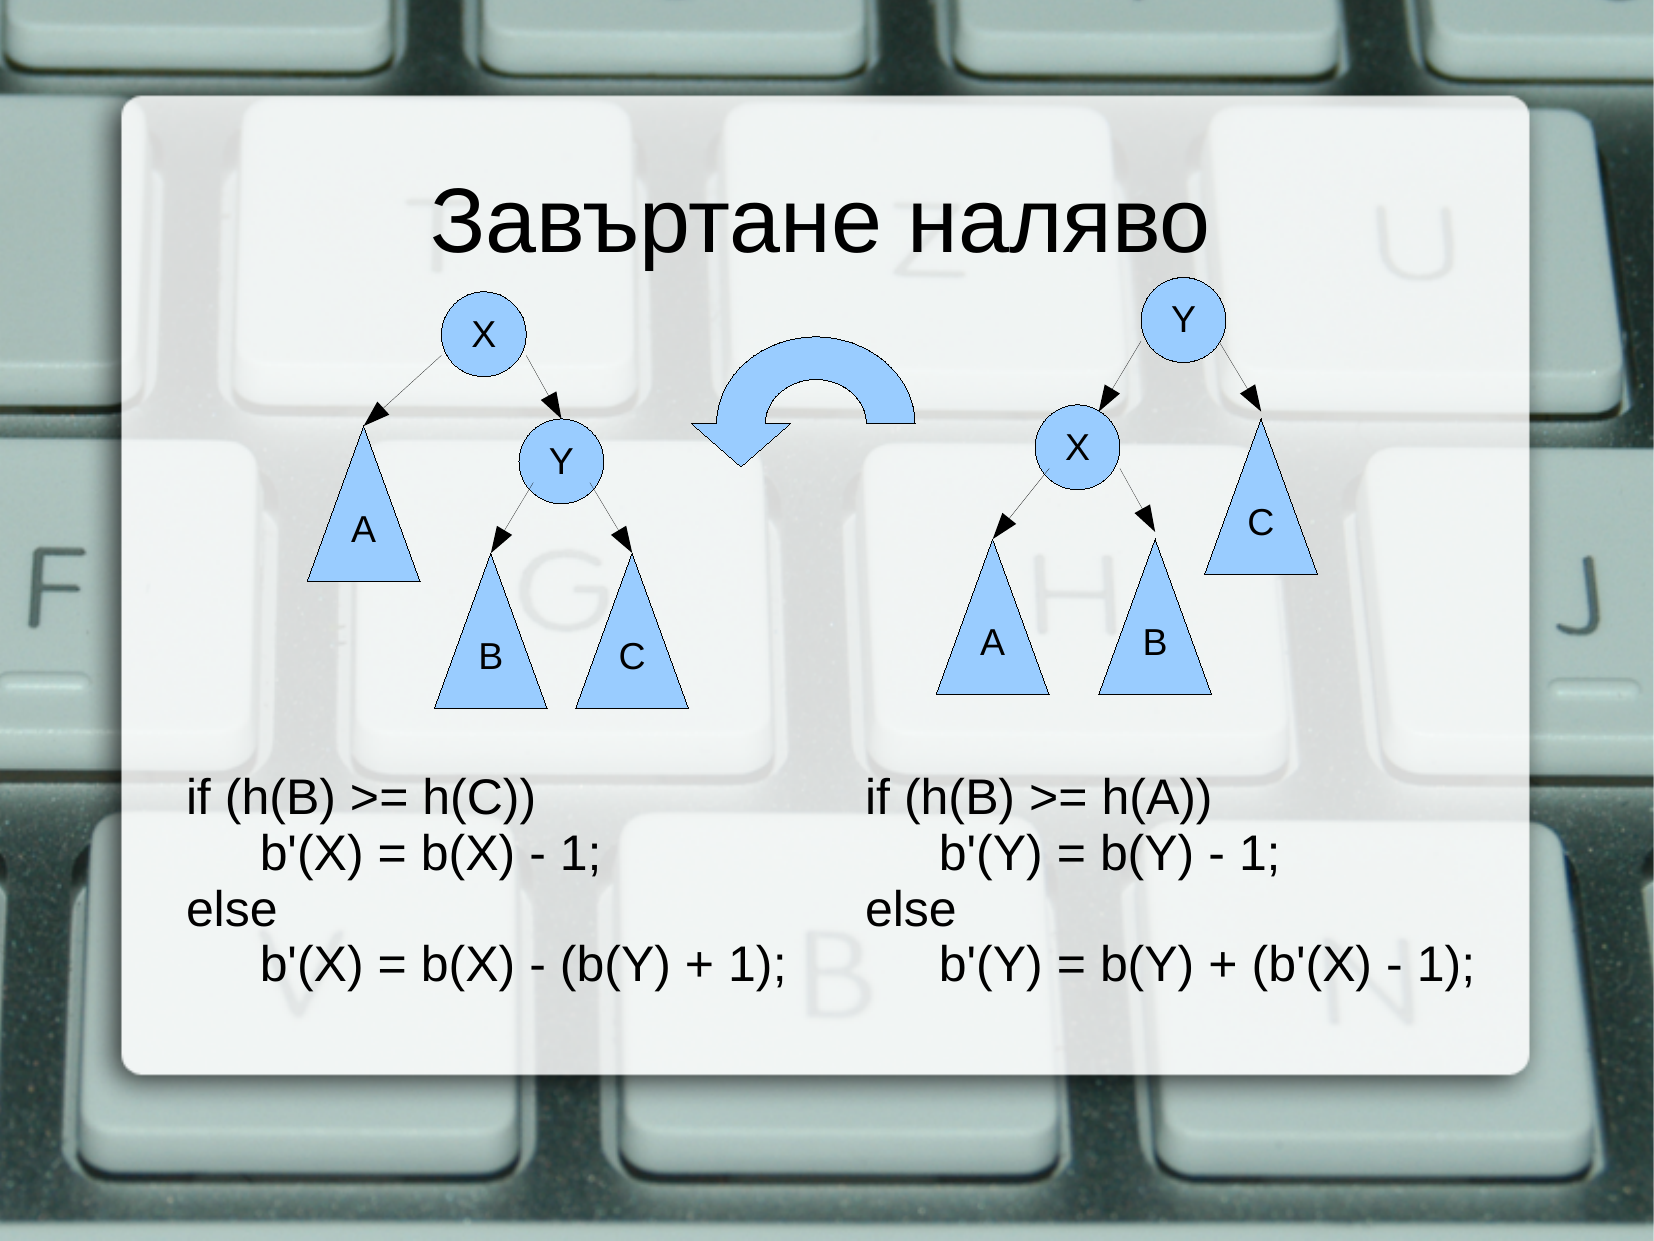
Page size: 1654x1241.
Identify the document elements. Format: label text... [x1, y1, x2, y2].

text_box Y [1141, 277, 1226, 363]
text_box [691, 336, 916, 467]
text_box C [575, 553, 689, 709]
text_box B [434, 554, 548, 709]
text_box B [1098, 538, 1212, 695]
text_box A [936, 540, 1050, 695]
title Завъртане наляво [135, 117, 1506, 325]
text_box if (h(B) >= h(C)) b'(X) = b(X) - 1; else b'(X) = b(X) - (b(Y) + 1); [171, 762, 821, 1016]
text_box Y [518, 418, 604, 504]
text_box if (h(B) >= h(A)) b'(Y) = b(Y) - 1; else b'(Y) = b(Y) + (b'(X) - 1); [850, 762, 1501, 1016]
picture [0, 0, 1654, 1241]
text_box C [1204, 418, 1318, 575]
text_box A [307, 427, 421, 582]
text_box X [1035, 404, 1120, 490]
text_box X [441, 291, 527, 377]
